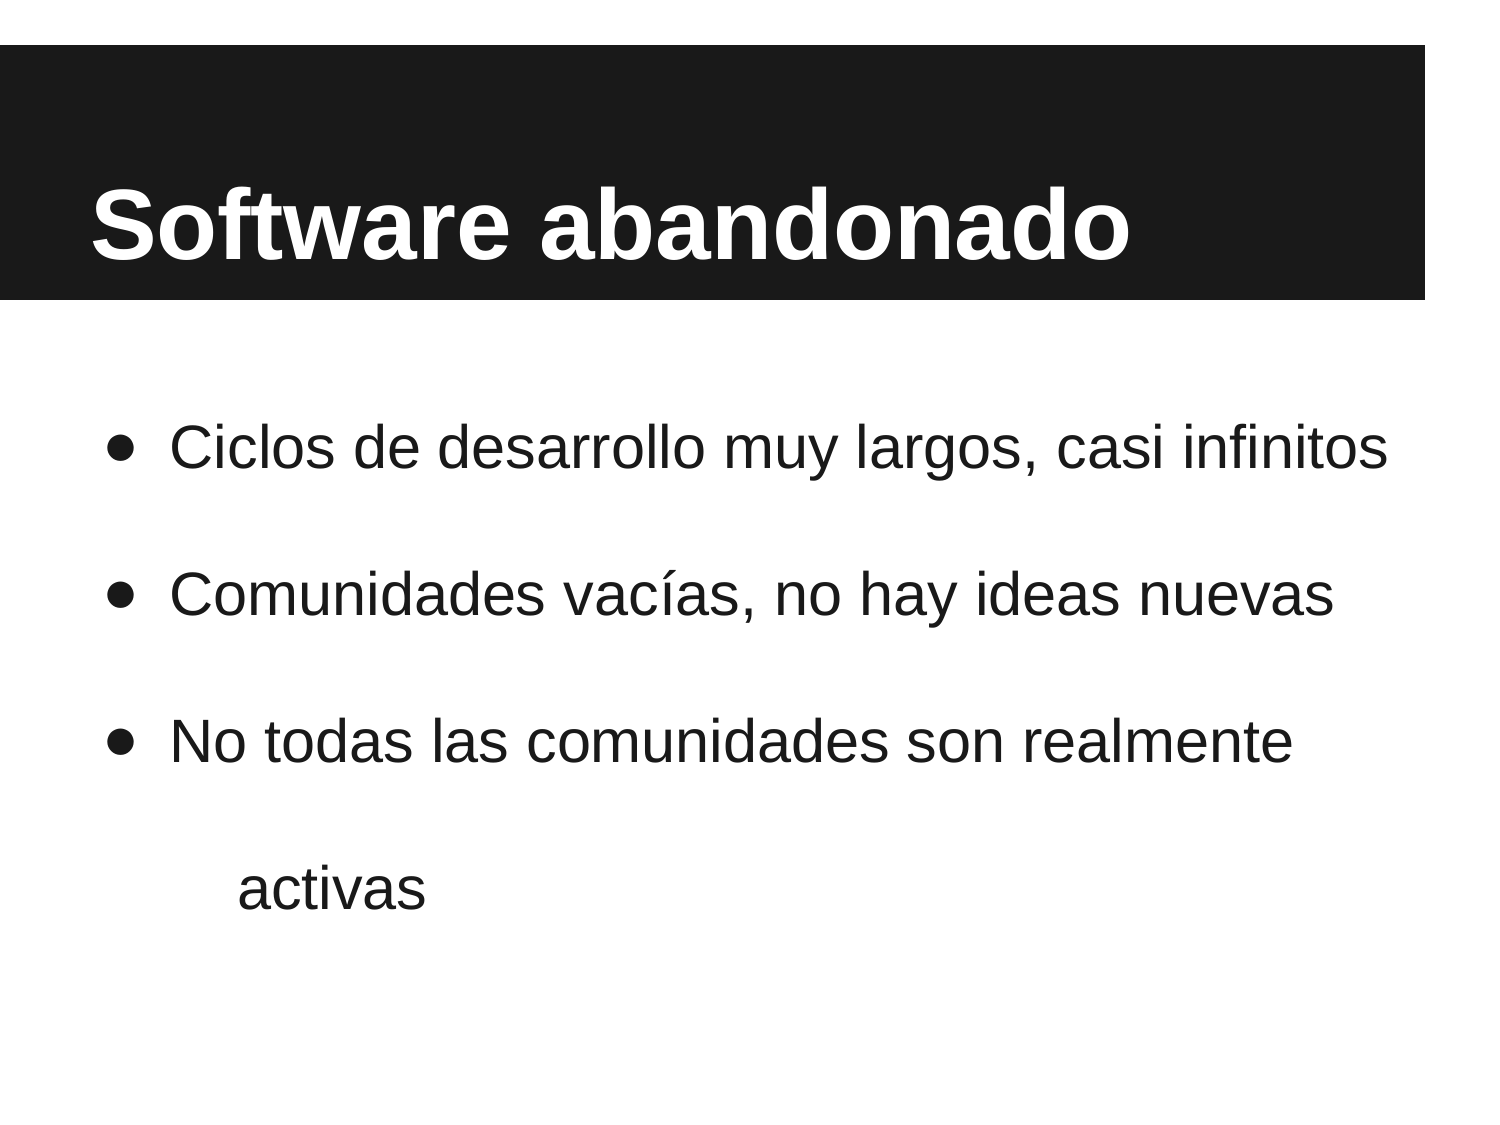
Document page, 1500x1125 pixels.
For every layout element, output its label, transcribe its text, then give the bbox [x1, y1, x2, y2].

title Software abandonado [75, 45, 1426, 295]
list Ciclos de desarrollo muy largos, casi infinitos Comunidades vacías, no hay ideas nuevas No todas las comunidades son realmente activas [75, 319, 1426, 1078]
